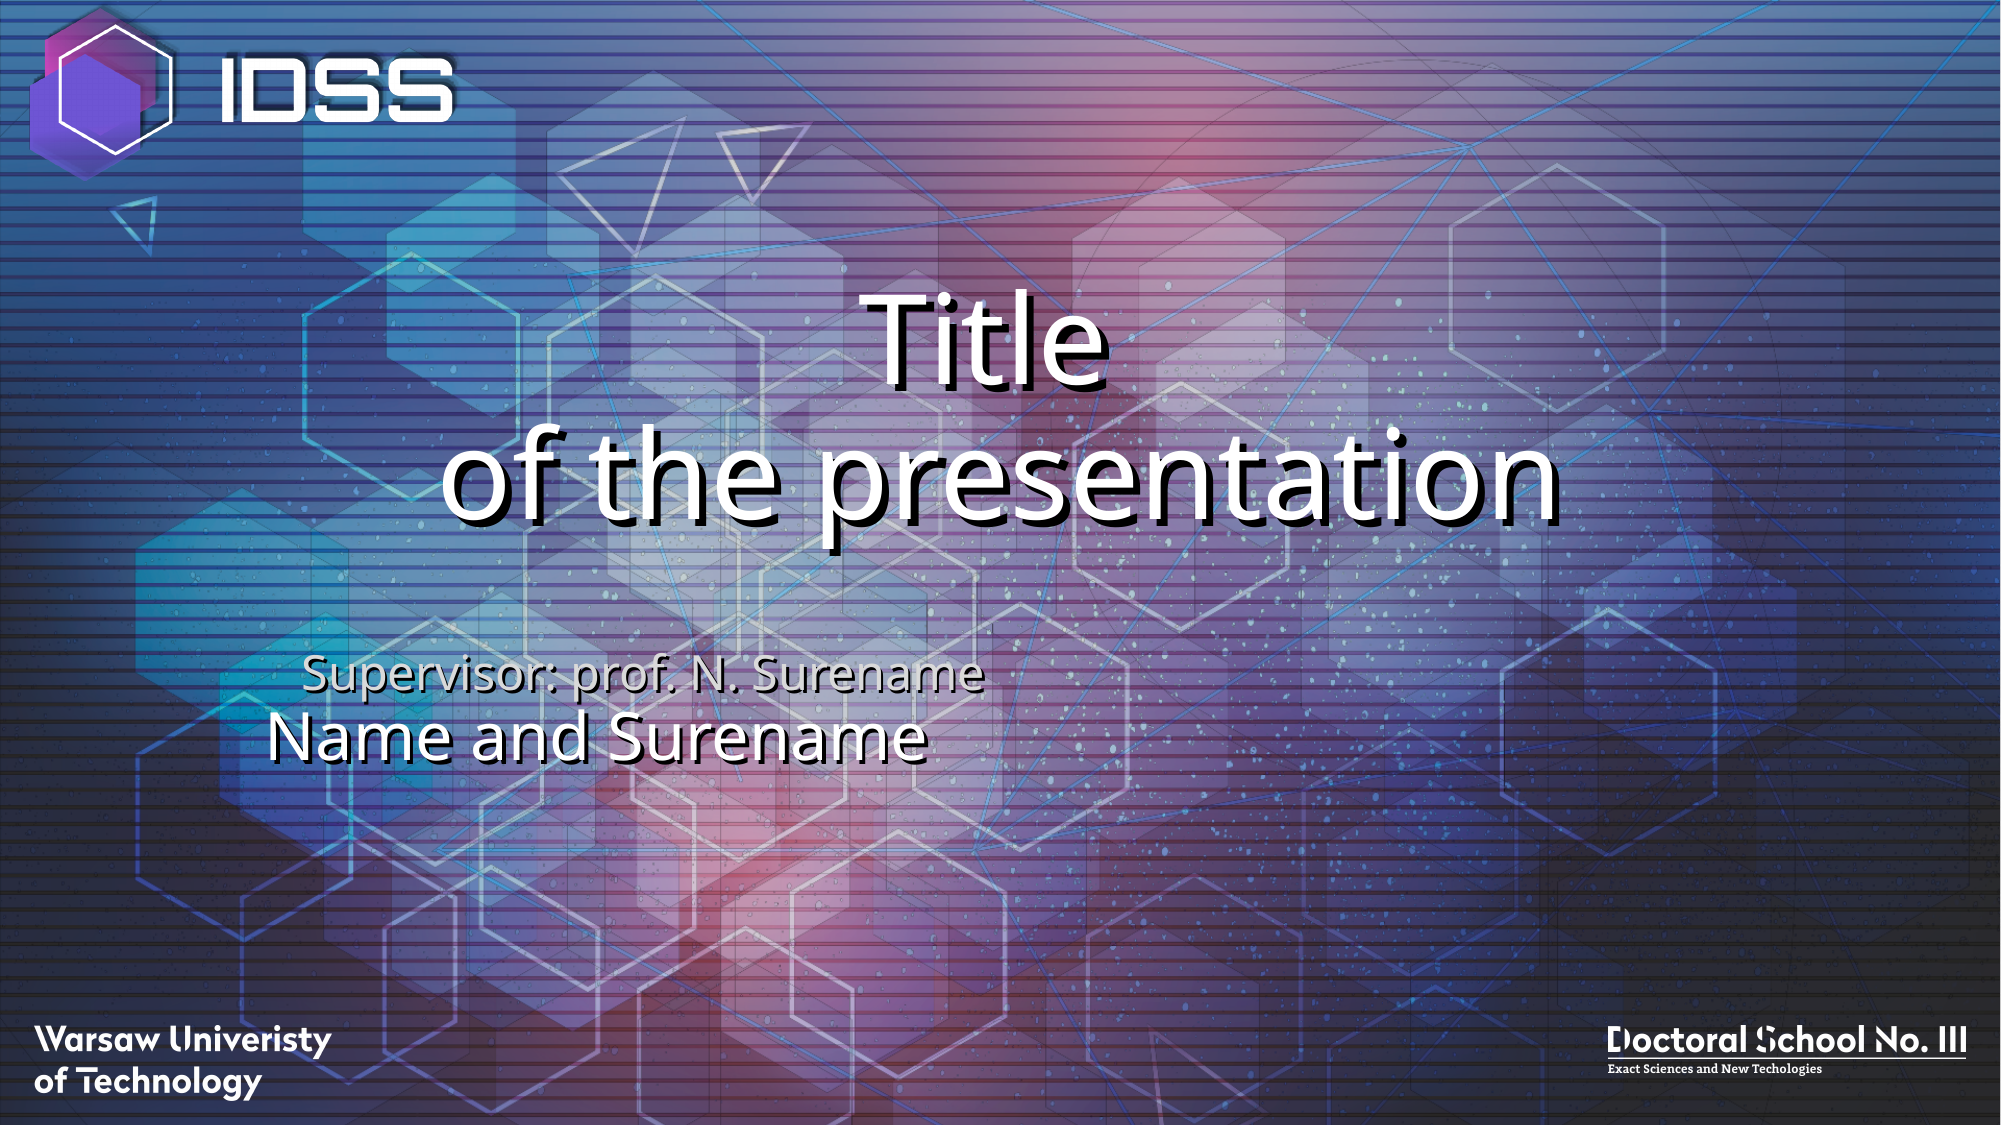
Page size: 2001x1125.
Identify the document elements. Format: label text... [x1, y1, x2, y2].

subtitle Name and Surename [249, 641, 1750, 783]
list Supervisor: prof. N. Surename [249, 785, 1750, 900]
title Title of the presentation [0, 184, 2000, 639]
